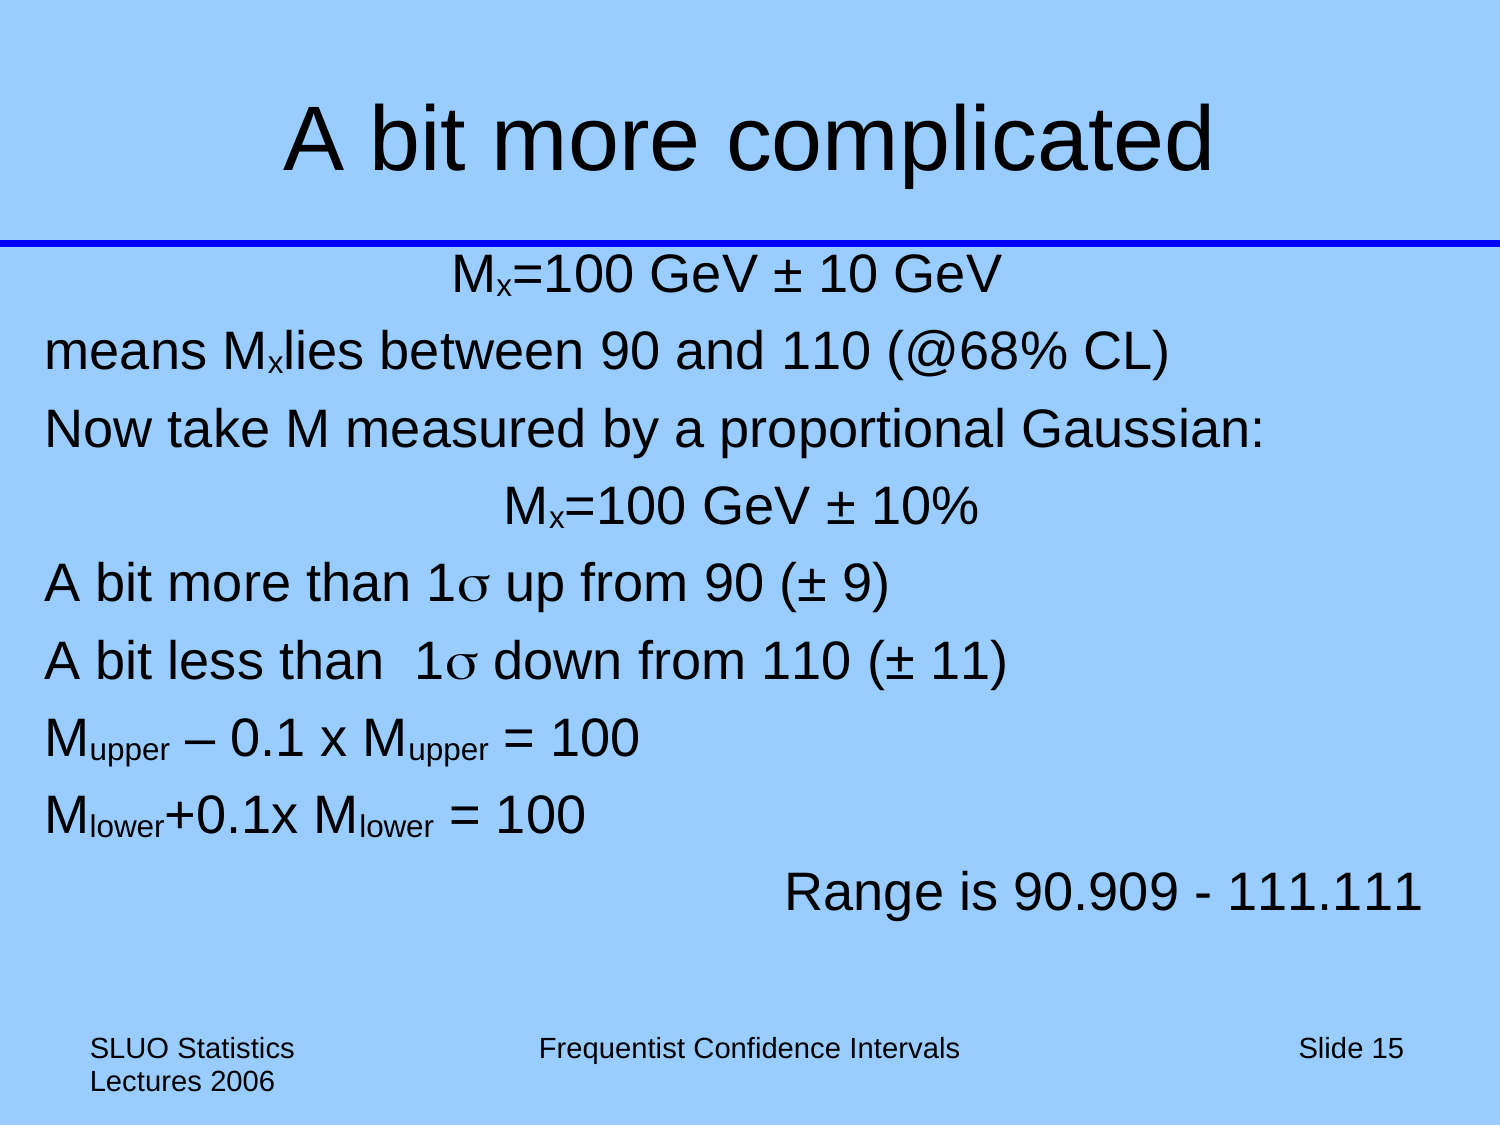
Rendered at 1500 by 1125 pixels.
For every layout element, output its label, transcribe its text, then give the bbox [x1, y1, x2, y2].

title A bit more complicated [75, 45, 1426, 233]
list Mx=100 GeV ± 10 GeV means Mxlies between 90 and 110 (@68% CL) Now take M measured by a proportional Gaussian: Mx=100 GeV ± 10% A bit more than 1 up from 90 (± 9) A bit less than 1 down from 110 (± 11) Mupper – 0.1 x Mupper = 100 Mlower+0.1x Mlower = 100 Range is 90.909 - 111.111 [29, 236, 1477, 1125]
